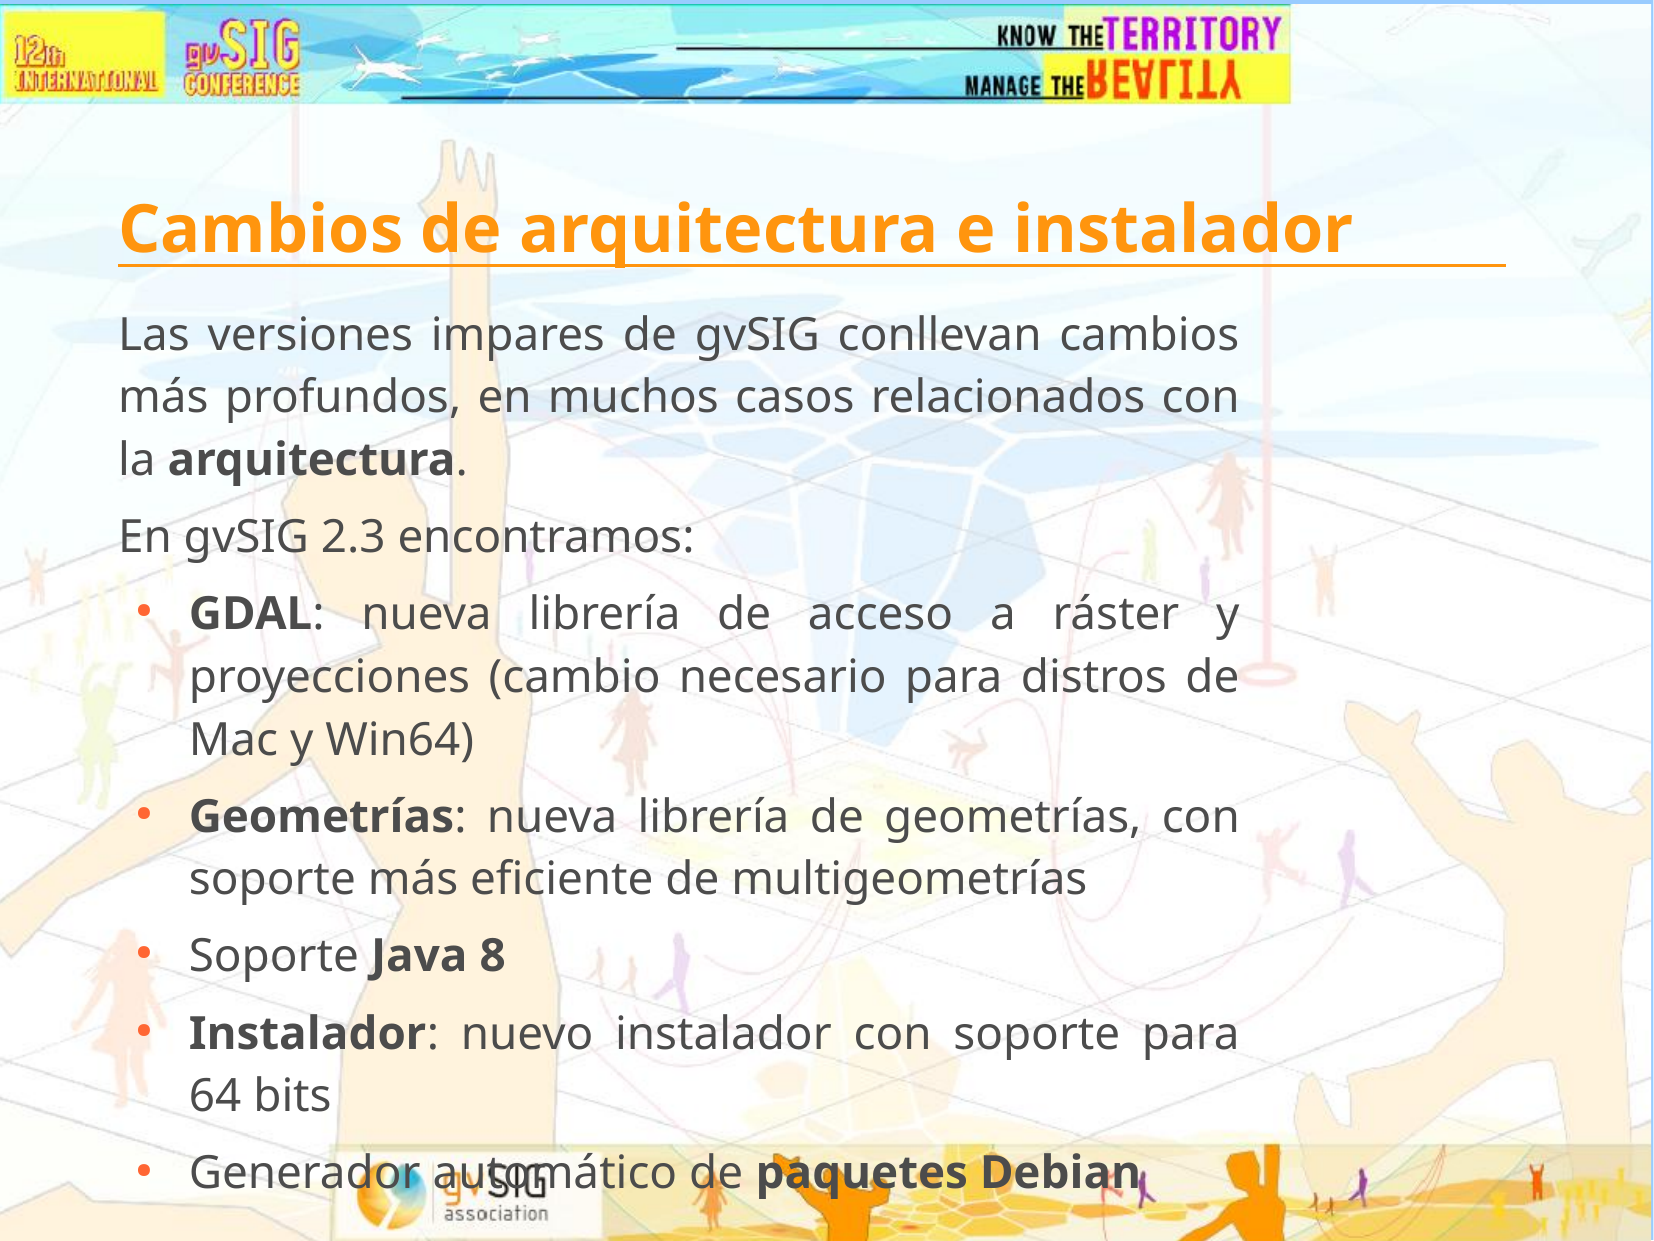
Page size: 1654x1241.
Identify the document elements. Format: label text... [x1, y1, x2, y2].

picture [0, 4, 1652, 1241]
list Las versiones impares de gvSIG conllevan cambios más profundos, en muchos casos relacionados con la arquitectura. En gvSIG 2.3 encontramos: GDAL: nueva librería de acceso a ráster y proyecciones (cambio necesario para distros de Mac y Win64) Geometrías: nueva librería de geometrías, con soporte más eficiente de multigeometrías Soporte Java 8 Instalador: nuevo instalador con soporte para 64 bits Generador automático de paquetes Debian [118, 301, 1241, 1139]
title Cambios de arquitectura e instalador [118, 177, 1607, 276]
